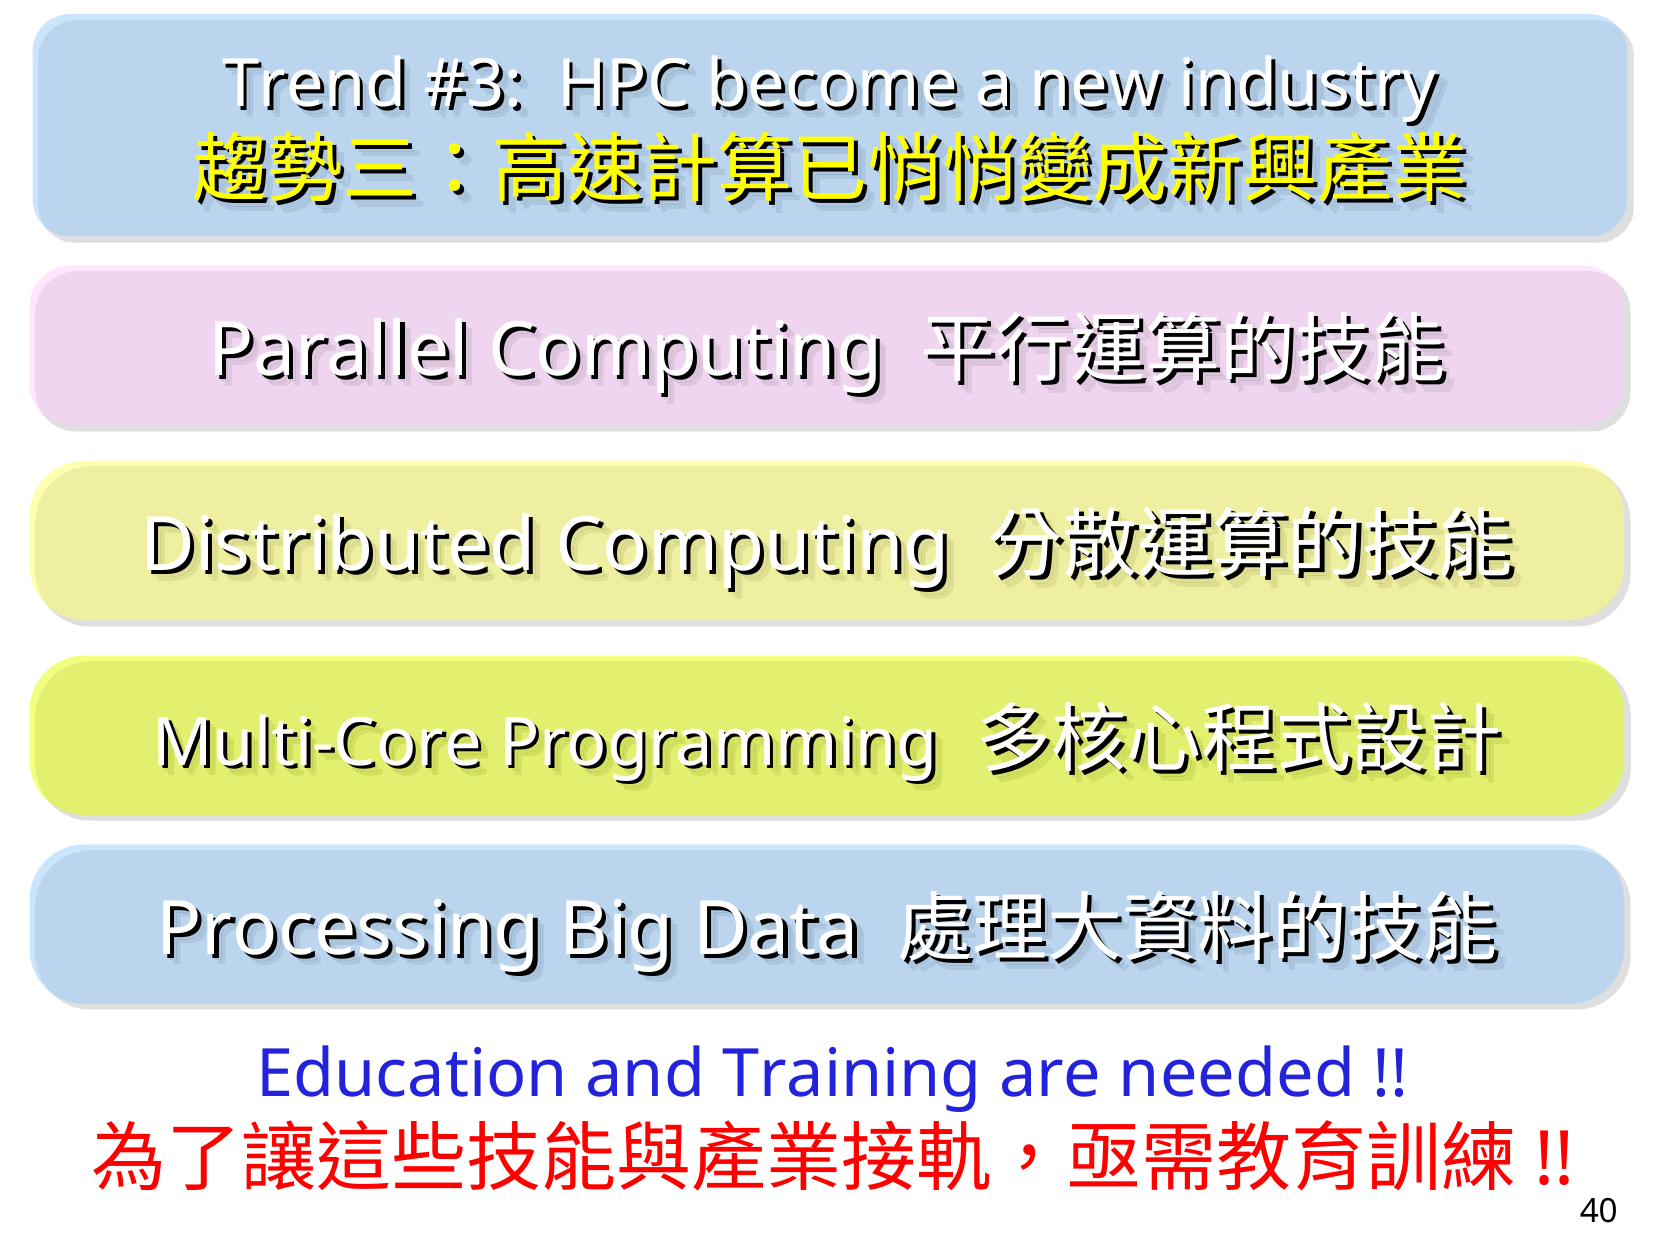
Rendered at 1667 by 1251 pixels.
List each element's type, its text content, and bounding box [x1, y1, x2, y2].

text_box Processing Big Data 處理大資料的技能 [29, 844, 1625, 1004]
text_box Distributed Computing 分散運算的技能 [29, 460, 1625, 621]
text_box Parallel Computing 平行運算的技能 [29, 265, 1625, 426]
text_box Education and Training are needed !! 為了讓這些技能與產業接軌，亟需教育訓練!! [0, 1022, 1667, 1207]
text_box Trend #3: HPC become a new industry 趨勢三：高速計算已悄悄變成新興產業 [32, 14, 1628, 237]
text_box Multi-Core Programming 多核心程式設計 [29, 655, 1625, 816]
